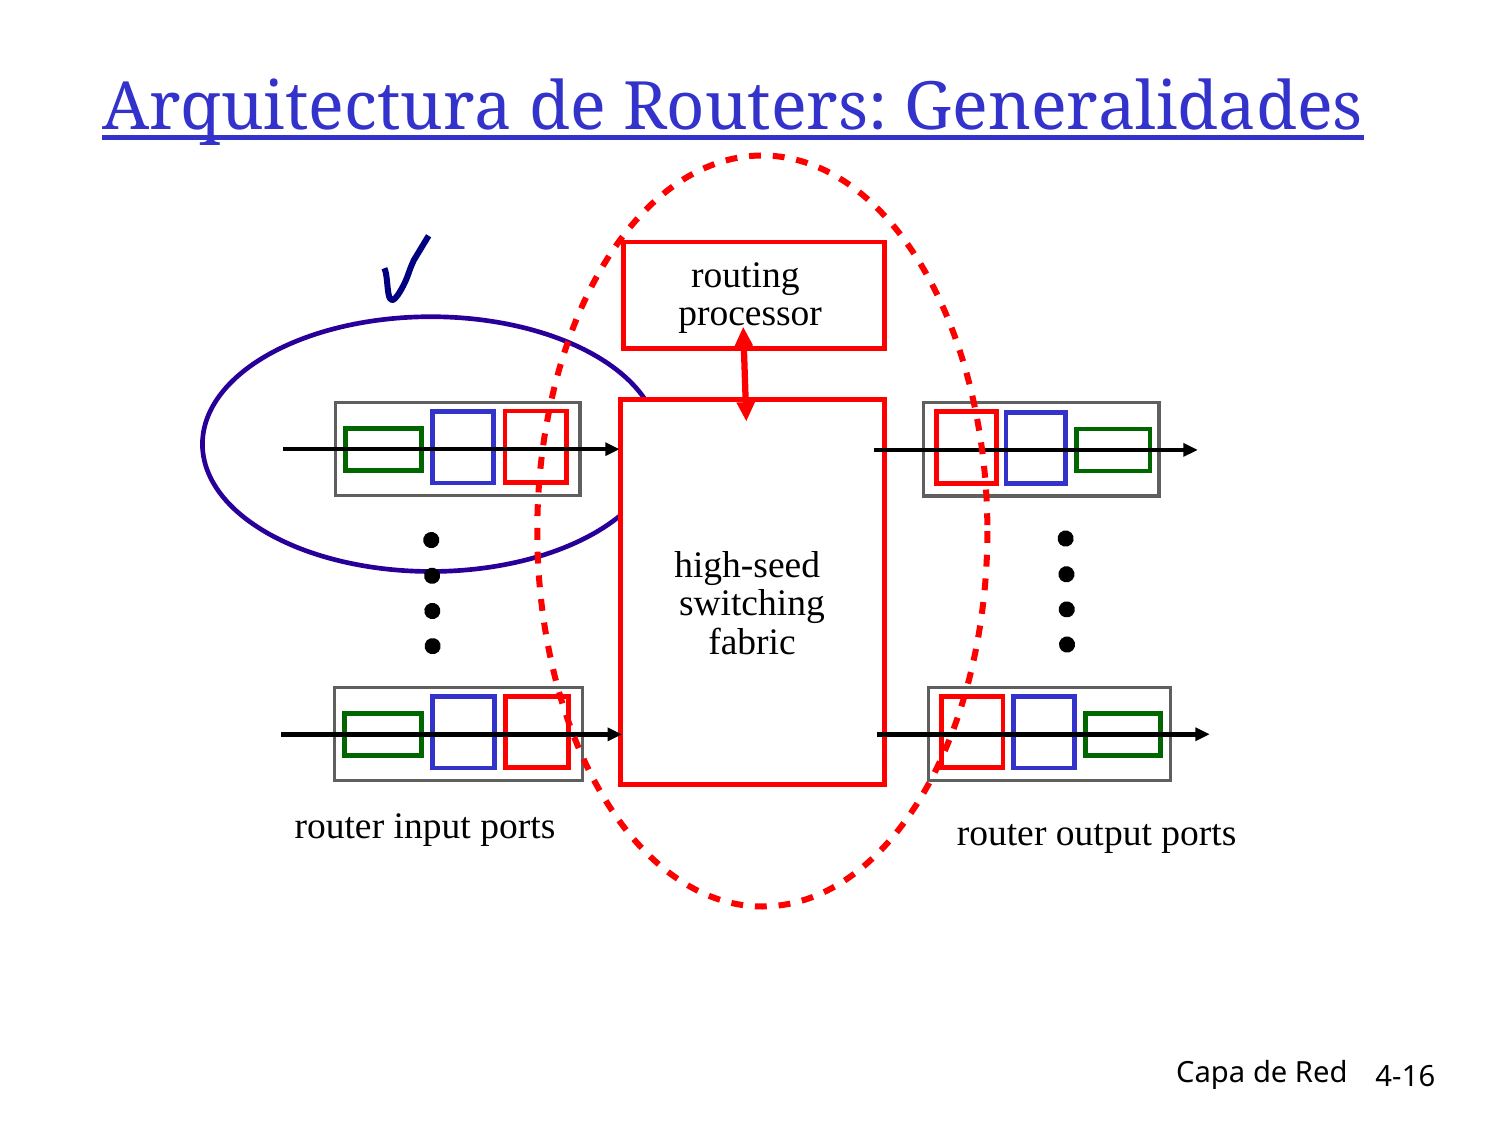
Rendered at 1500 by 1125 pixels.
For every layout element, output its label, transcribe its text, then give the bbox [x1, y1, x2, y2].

text_box [335, 451, 580, 496]
text_box [1059, 602, 1074, 617]
text_box [1059, 637, 1075, 652]
text_box [425, 639, 440, 654]
text_box [334, 687, 583, 732]
text_box [334, 737, 583, 781]
text_box [1058, 531, 1073, 546]
text_box high-seed switching fabric [659, 539, 845, 670]
text_box [620, 399, 885, 785]
text_box [335, 402, 580, 447]
text_box [928, 687, 1171, 732]
text_box [923, 402, 1160, 448]
text_box [623, 242, 885, 349]
text_box [928, 737, 1171, 781]
title Arquitectura de Routers: Generalidades [87, 23, 1426, 188]
text_box [923, 452, 1160, 496]
text_box [1059, 567, 1074, 582]
text_box routing processor [663, 248, 837, 341]
text_box router output ports [942, 800, 1252, 861]
text_box [424, 532, 439, 548]
text_box [425, 568, 440, 583]
text_box router input ports [279, 793, 571, 854]
text_box [425, 603, 440, 619]
